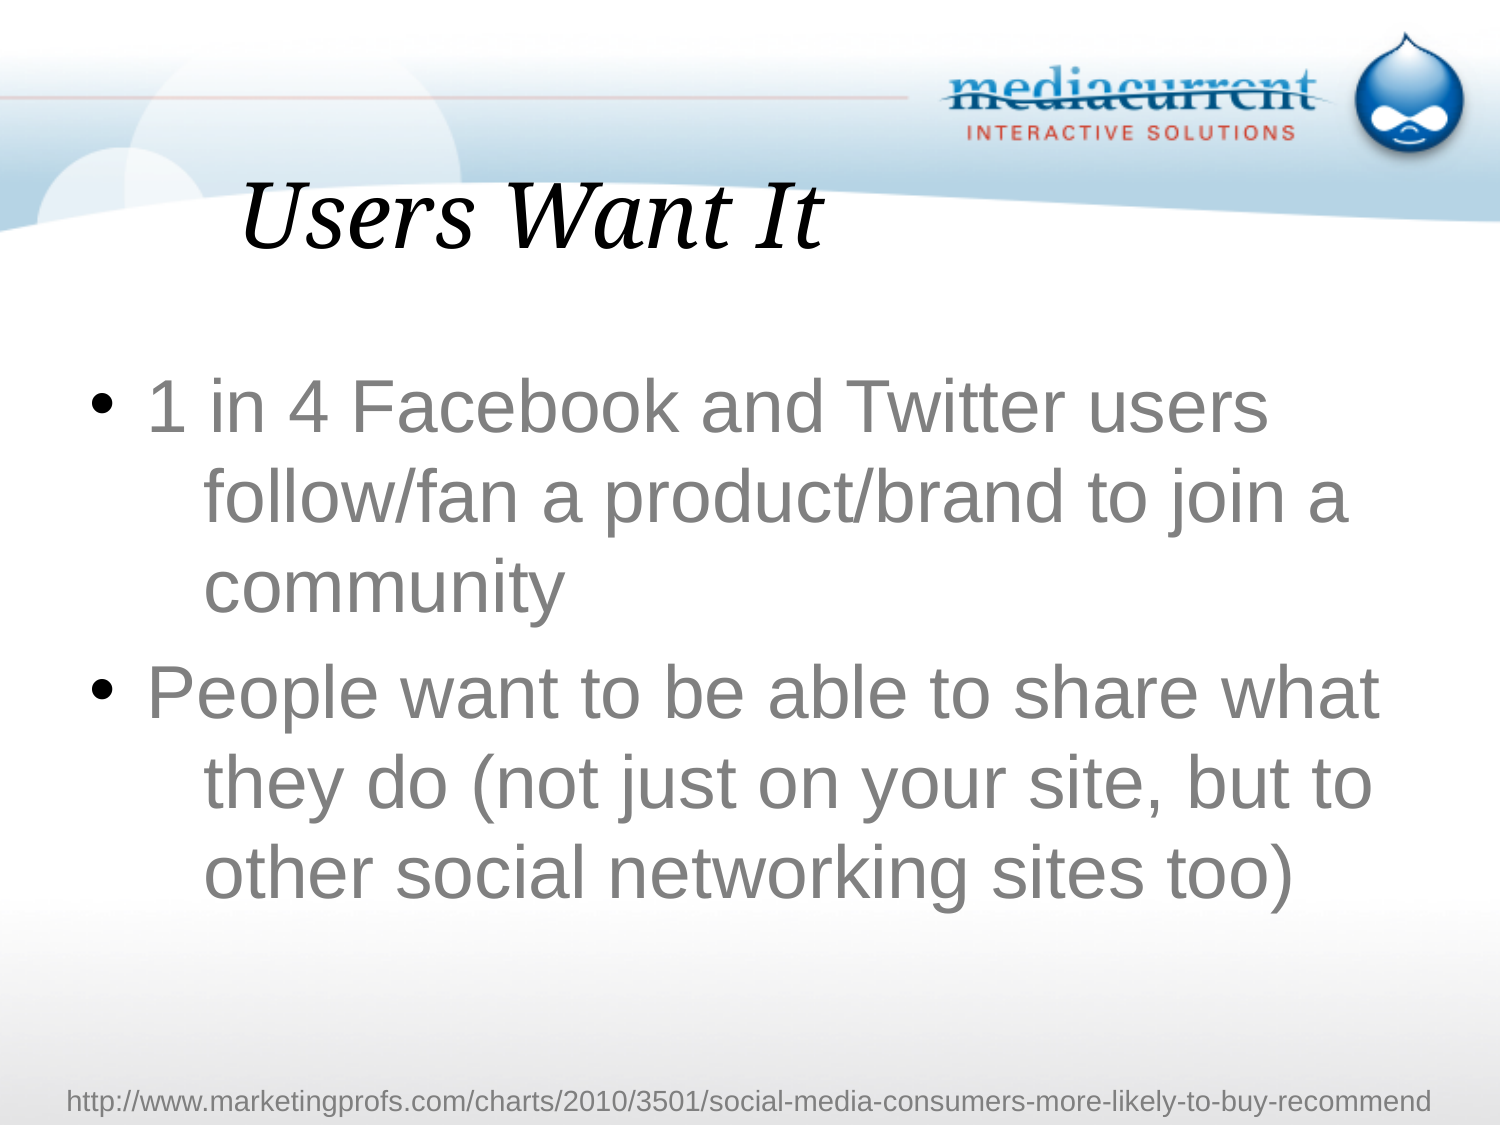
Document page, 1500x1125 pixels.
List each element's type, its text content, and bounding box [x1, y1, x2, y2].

text_box 1 in 4 Facebook and Twitter users follow/fan a product/brand to join a community People want to be able to share what they do (not just on your site, but to other social networking sites too) [75, 350, 1425, 1075]
text_box http://www.marketingprofs.com/charts/2010/3501/social-media-consumers-more-likely-to-buy-recommend [0, 1075, 1500, 1125]
text_box Users Want It [75, 149, 988, 325]
